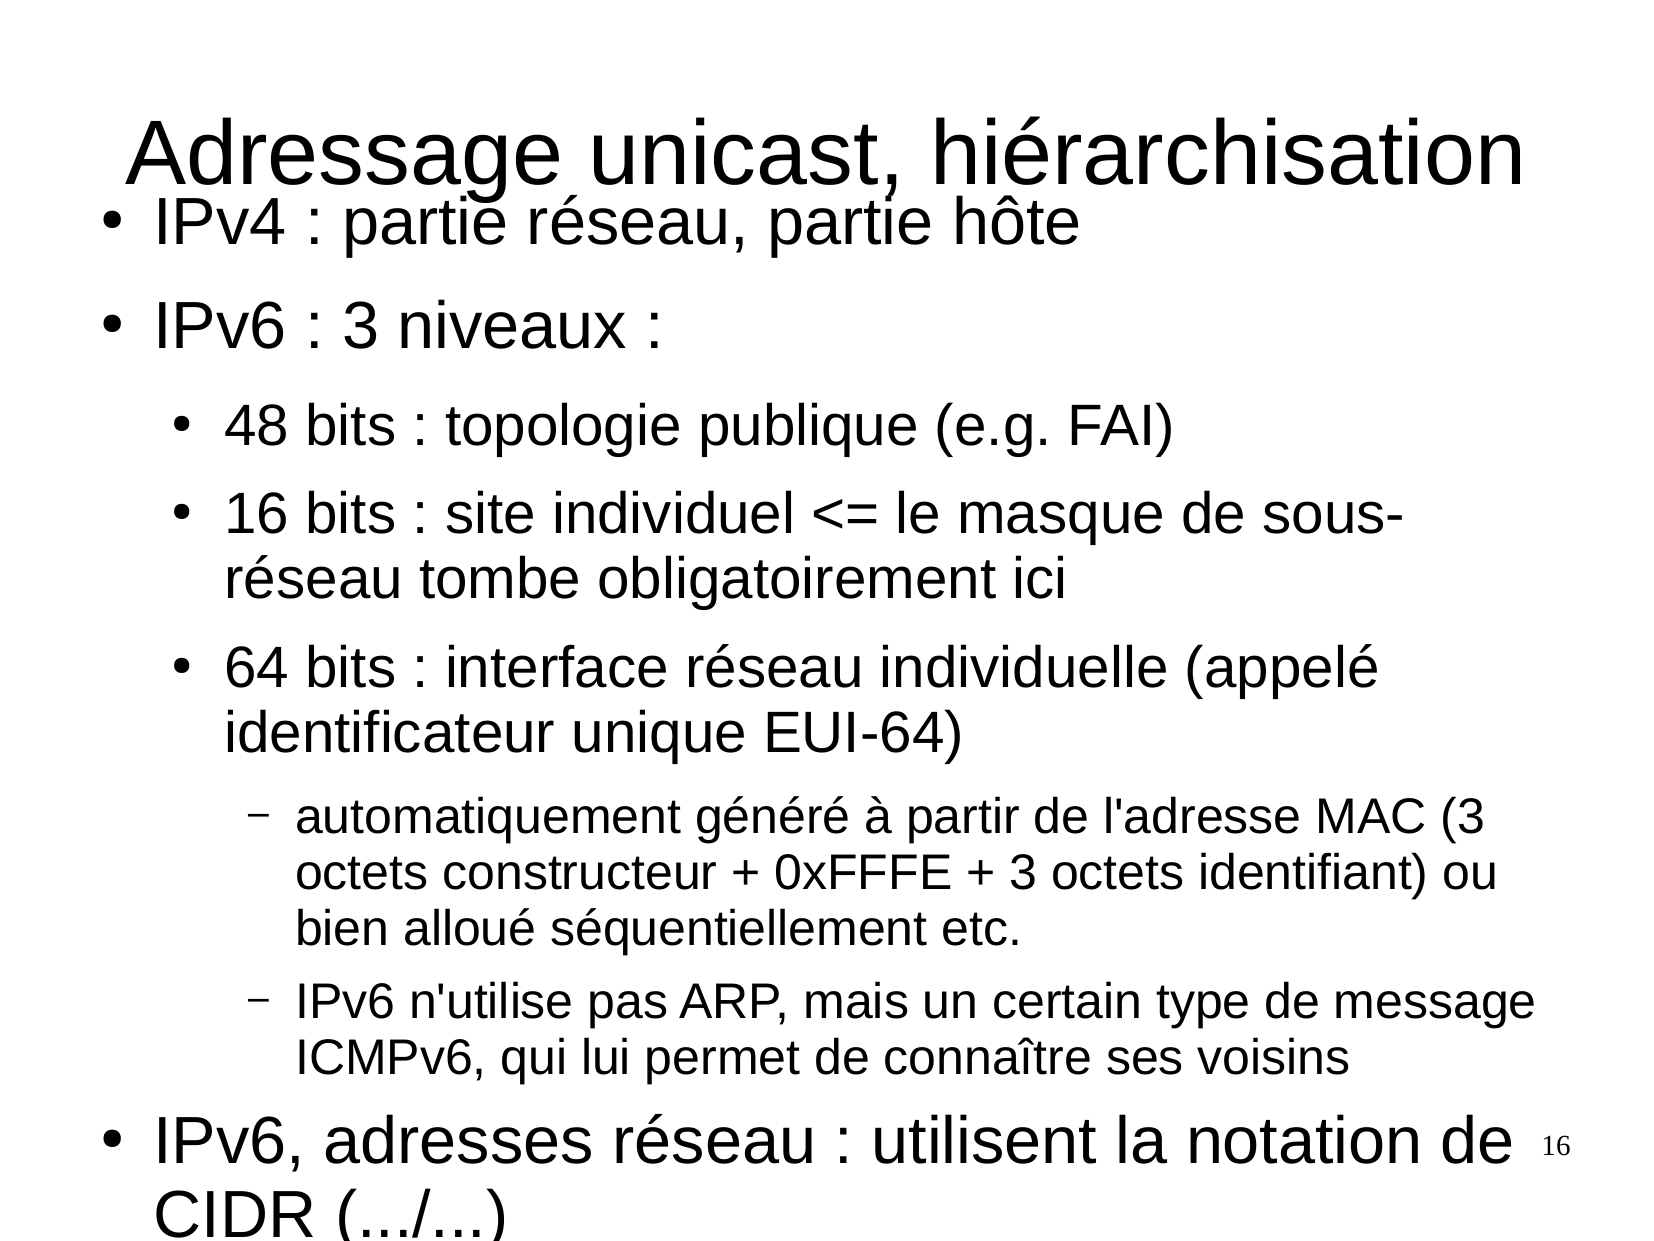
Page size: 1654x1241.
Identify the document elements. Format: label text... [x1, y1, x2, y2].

title Adressage unicast, hiérarchisation [82, 49, 1571, 183]
list IPv4 : partie réseau, partie hôte IPv6 : 3 niveaux : 48 bits : topologie publique (e.g. FAI) 16 bits : site individuel <= le masque de sous-réseau tombe obligatoirement ici 64 bits : interface réseau individuelle (appelé identificateur unique EUI-64) automatiquement généré à partir de l'adresse MAC (3 octets constructeur + 0xFFFE + 3 octets identifiant) ou bien alloué séquentiellement etc. IPv6 n'utilise pas ARP, mais un certain type de message ICMPv6, qui lui permet de connaître ses voisins IPv6, adresses réseau : utilisent la notation de CIDR (.../...) [82, 183, 1571, 1241]
